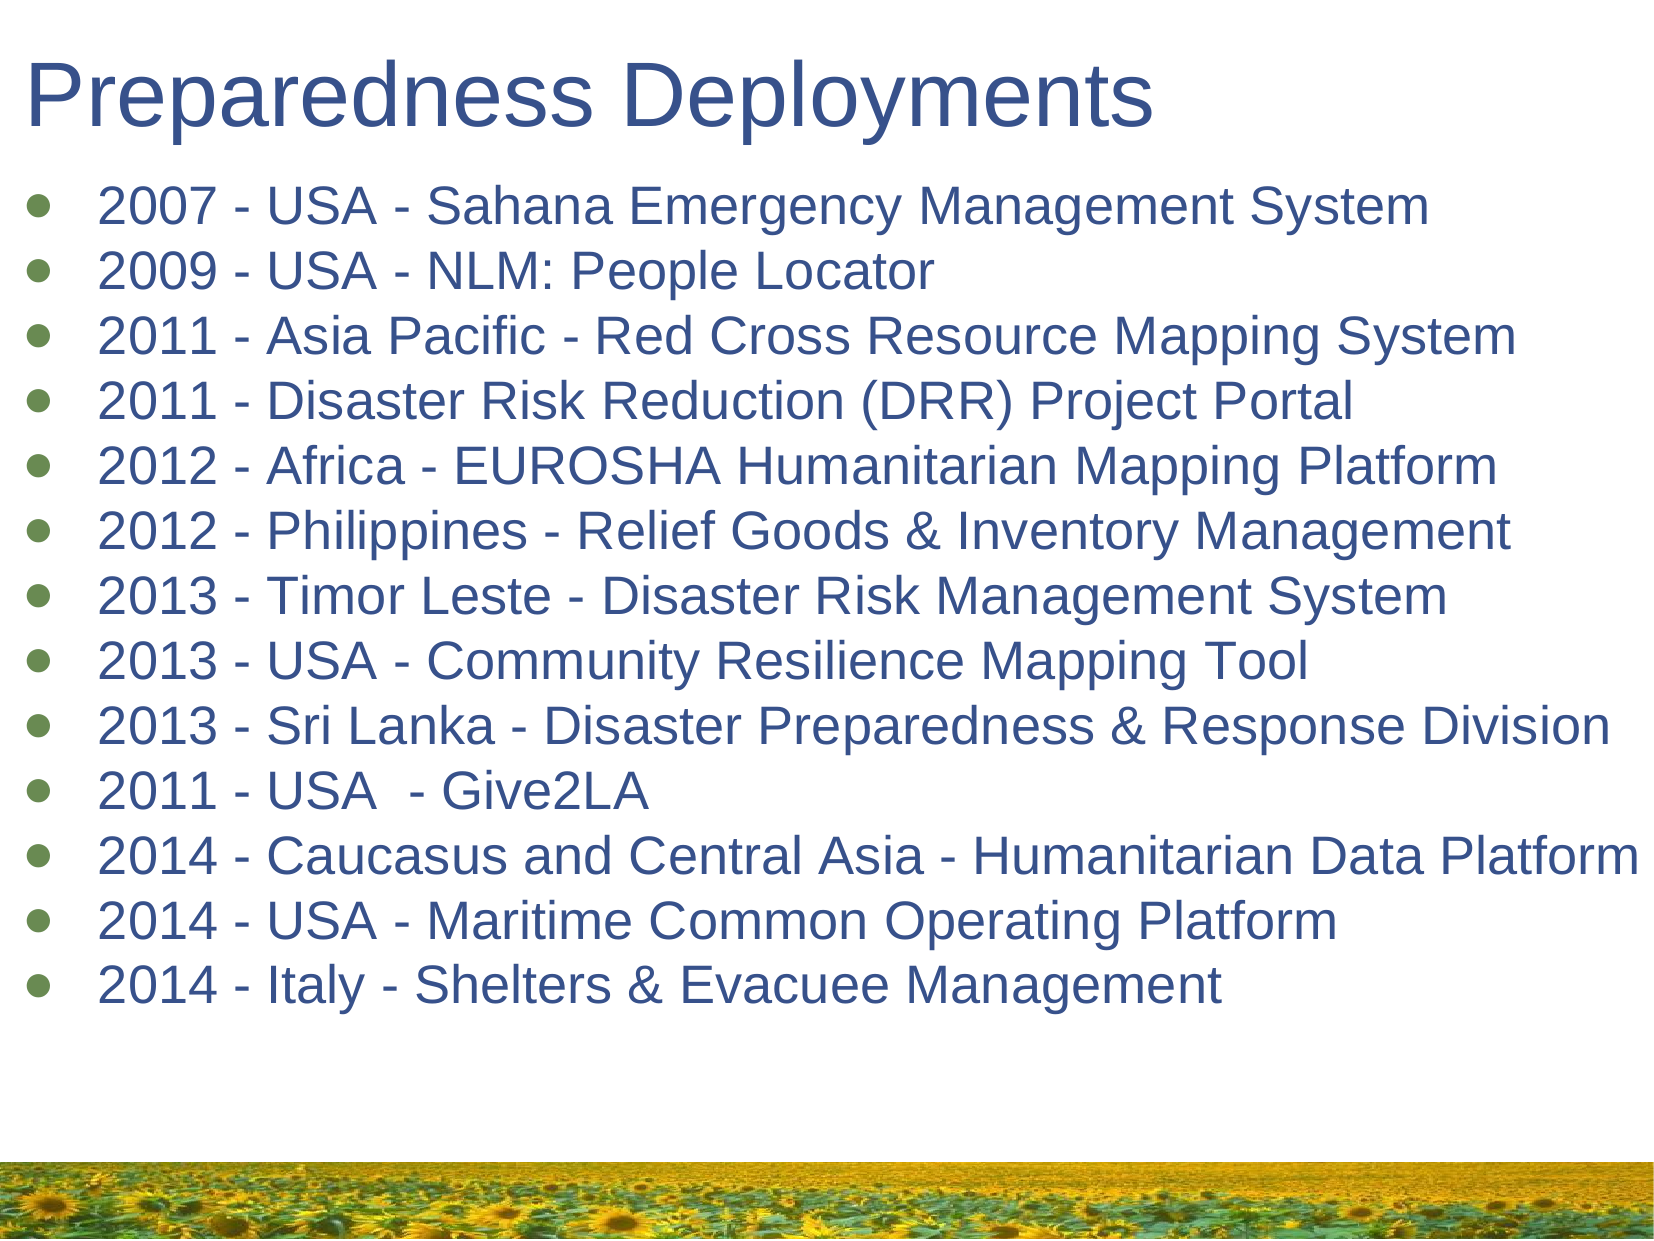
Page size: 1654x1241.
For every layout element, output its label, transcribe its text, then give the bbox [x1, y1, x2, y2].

picture [0, 1162, 1654, 1239]
title Preparedness Deployments [24, 0, 1375, 162]
text_box 2007 - USA - Sahana Emergency Management System 2009 - USA - NLM: People Locator 2011 - Asia Pacific - Red Cross Resource Mapping System 2011 - Disaster Risk Reduction (DRR) Project Portal 2012 - Africa - EUROSHA Humanitarian Mapping Platform 2012 - Philippines - Relief Goods & Inventory Management 2013 - Timor Leste - Disaster Risk Management System 2013 - USA - Community Resilience Mapping Tool 2013 - Sri Lanka - Disaster Preparedness & Response Division 2011 - USA - Give2LA 2014 - Caucasus and Central Asia - Humanitarian Data Platform 2014 - USA - Maritime Common Operating Platform 2014 - Italy - Shelters & Evacuee Management [22, 162, 1654, 1015]
